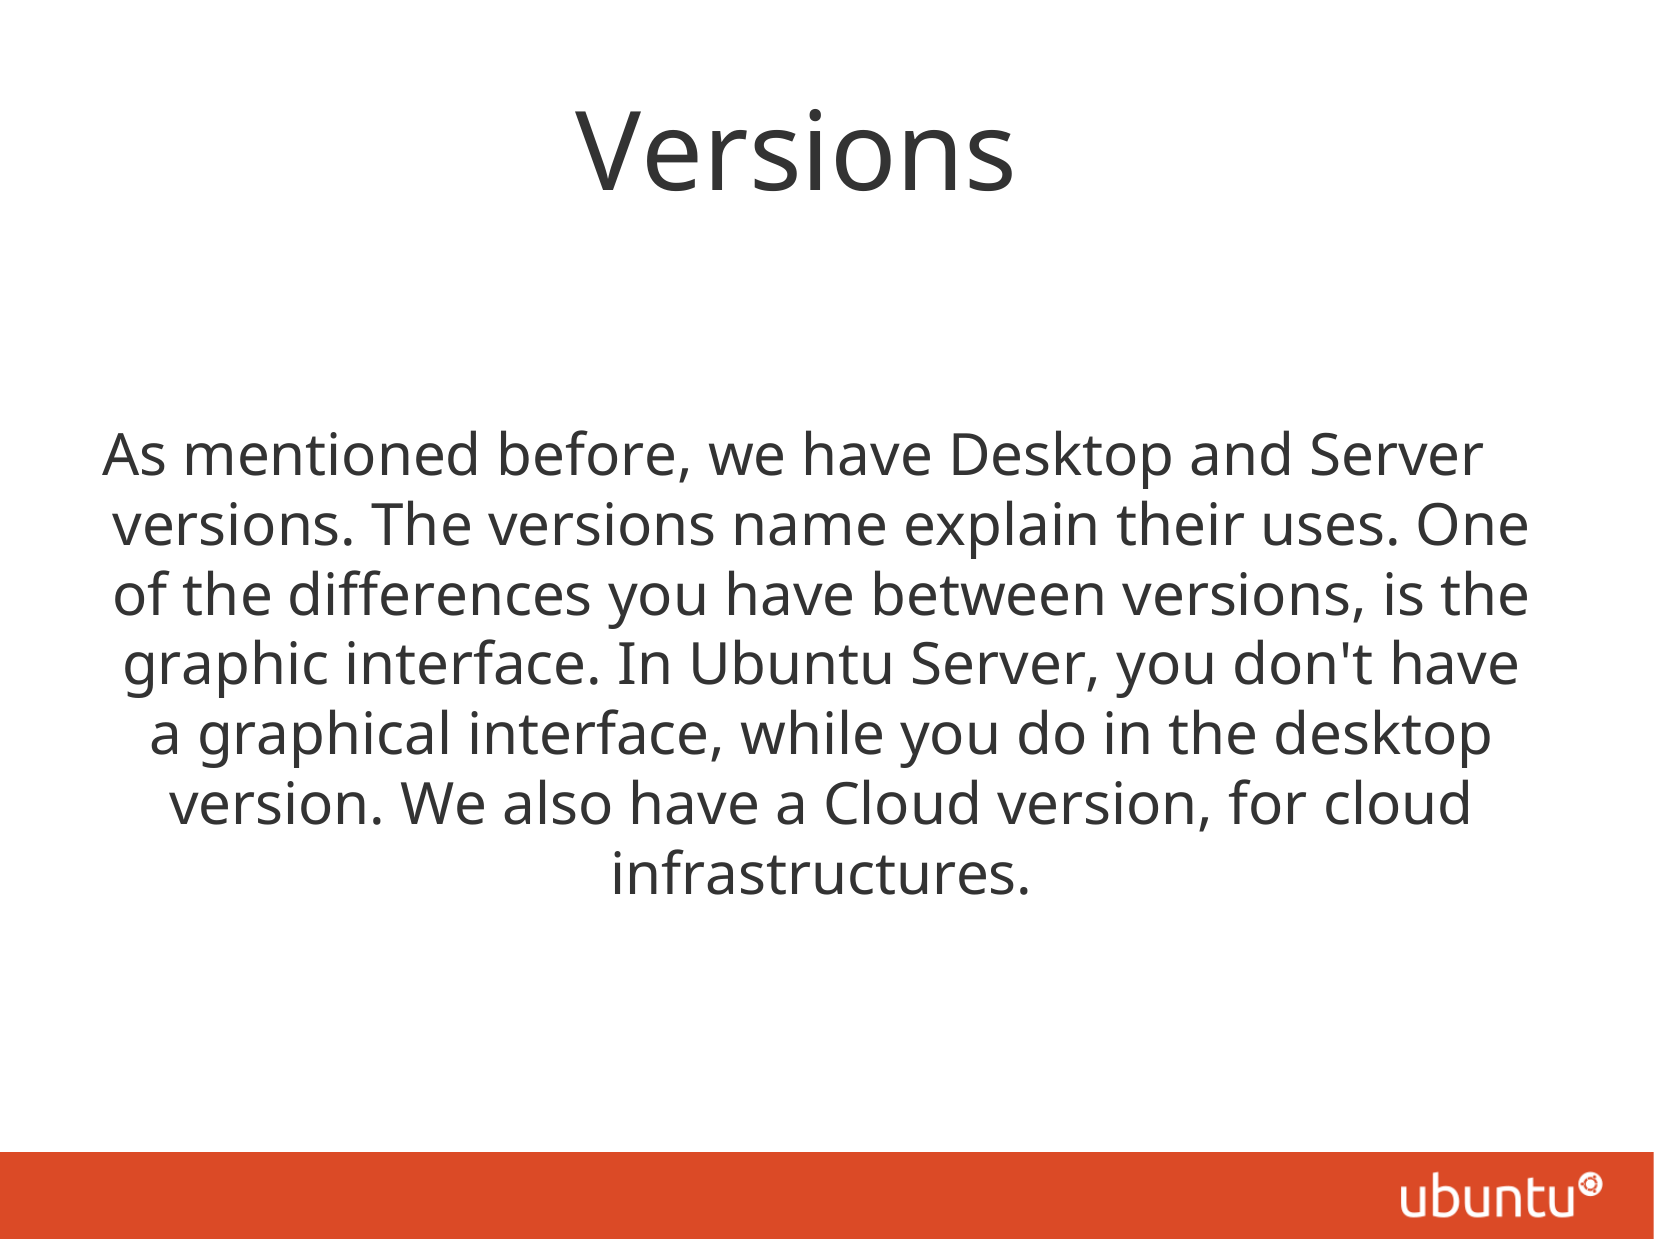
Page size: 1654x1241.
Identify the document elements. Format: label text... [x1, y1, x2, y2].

list As mentioned before, we have Desktop and Server versions. The versions name explain their uses. One of the differences you have between versions, is the graphic interface. In Ubuntu Server, you don't have a graphical interface, while you do in the desktop version. We also have a Cloud version, for cloud infrastructures. [37, 268, 1549, 1088]
title Versions [18, 47, 1576, 263]
picture [0, 1152, 1654, 1239]
